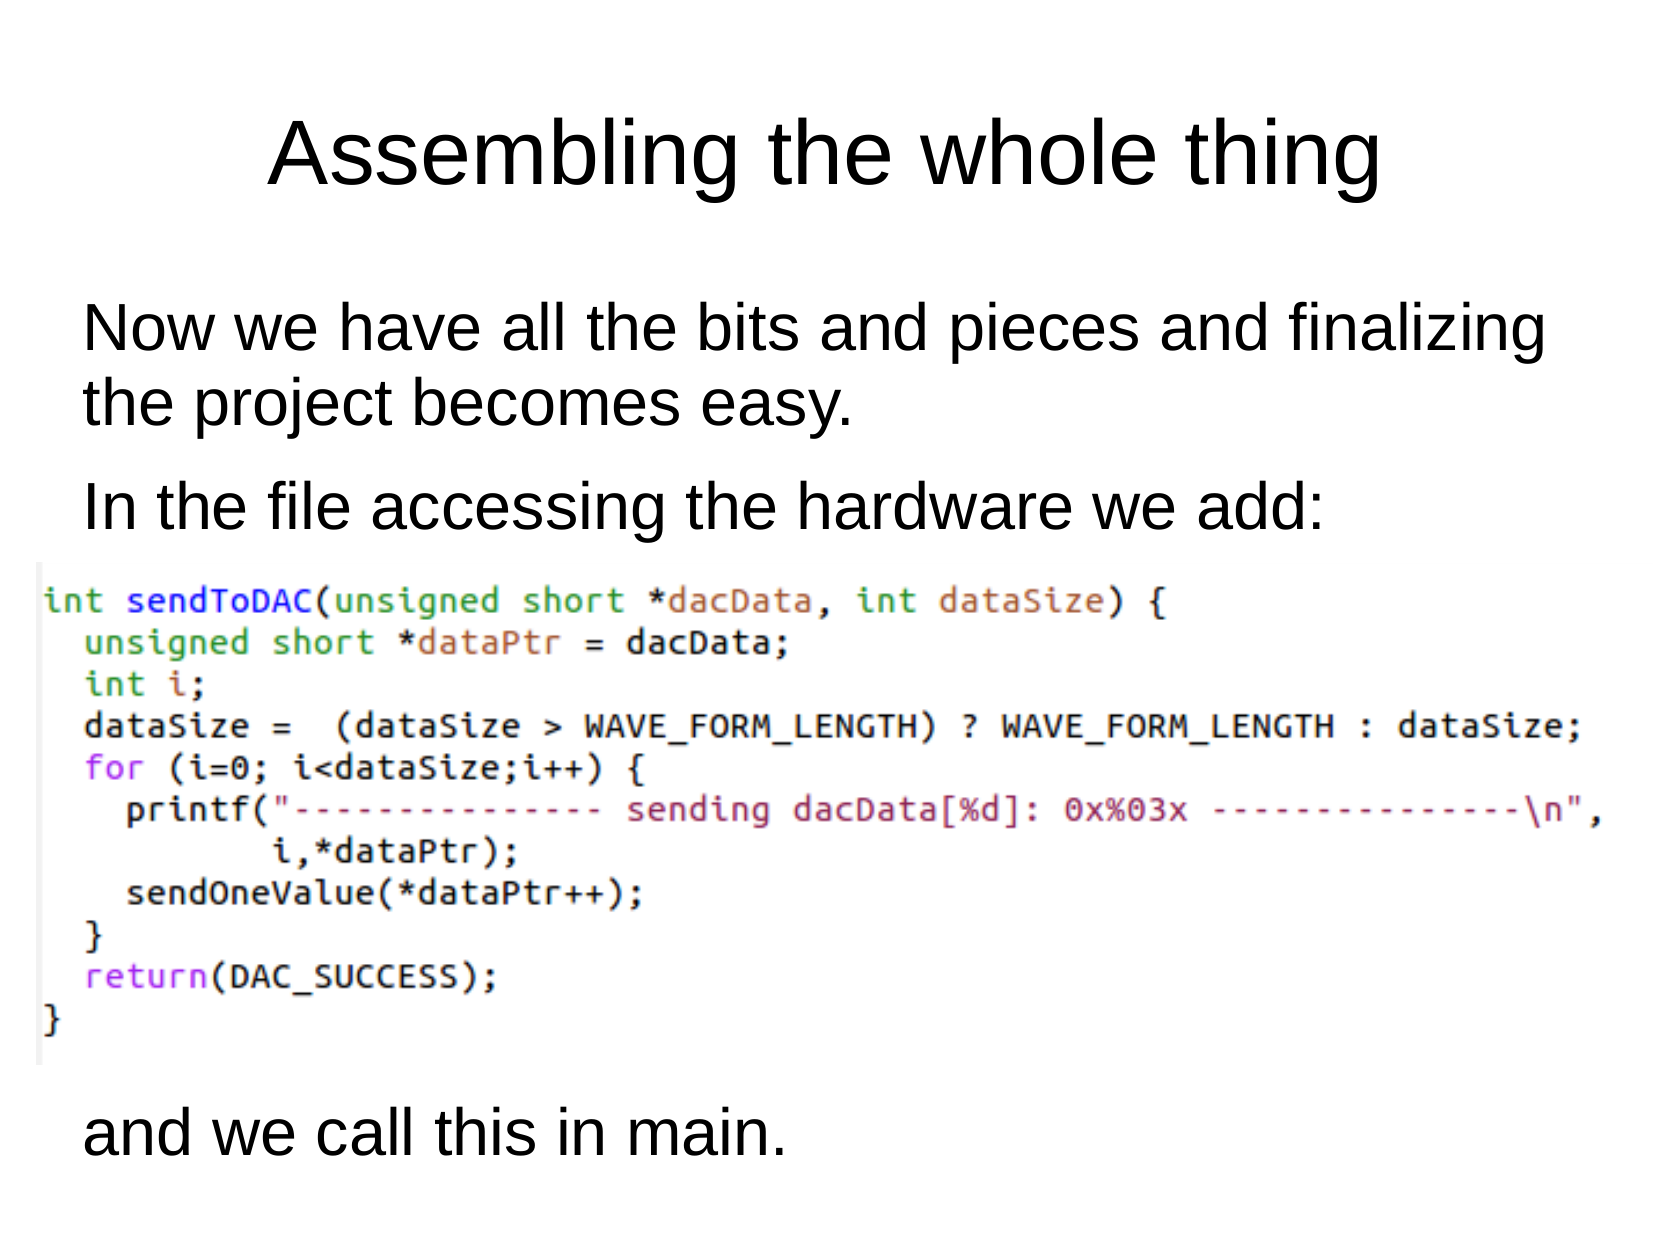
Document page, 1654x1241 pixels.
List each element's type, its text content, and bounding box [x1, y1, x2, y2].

picture [36, 562, 1654, 1066]
title Assembling the whole thing [82, 49, 1571, 257]
list Now we have all the bits and pieces and finalizing the project becomes easy. In the file accessing the hardware we add: and we call this in main. [82, 1066, 1571, 1186]
list Now we have all the bits and pieces and finalizing the project becomes easy. In the file accessing the hardware we add: and we call this in main. [82, 290, 1571, 562]
